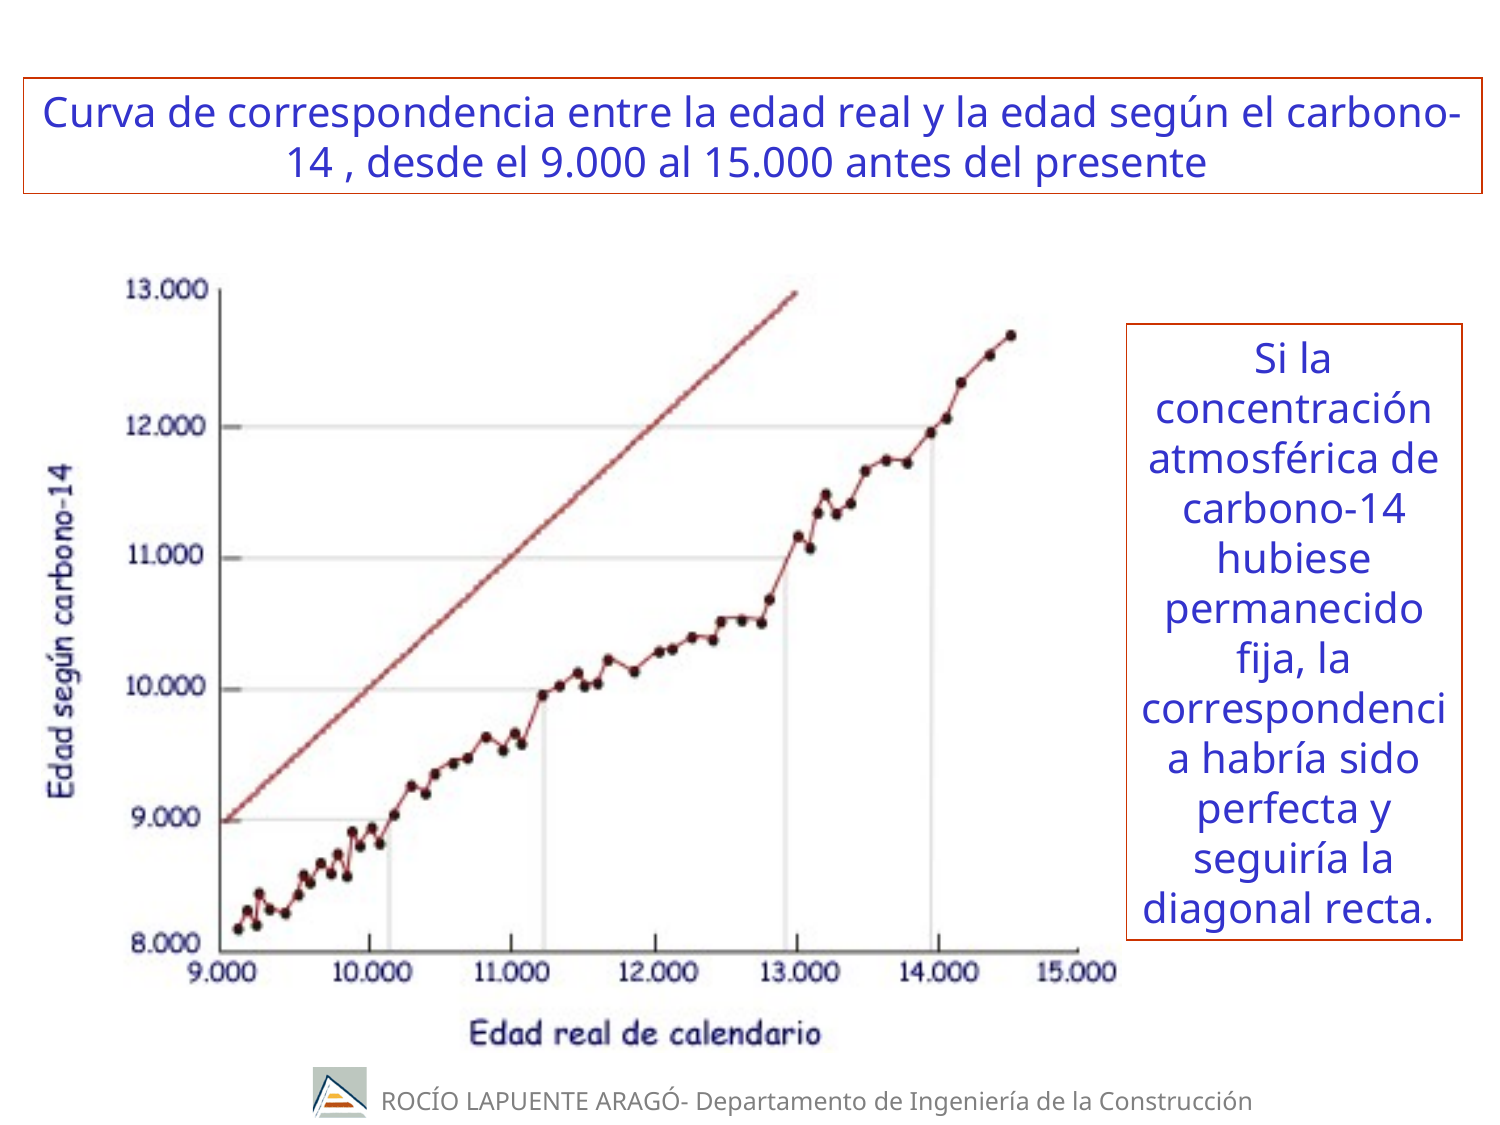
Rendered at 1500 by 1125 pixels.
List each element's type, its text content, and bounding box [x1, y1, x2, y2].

text_box Curva de correspondencia entre la edad real y la edad según el carbono-14 , desde el 9.000 al 15.000 antes del presente [23, 77, 1483, 194]
picture [41, 273, 1122, 1053]
text_box Si la concentración atmosférica de carbono-14 hubiese permanecido fija, la correspondencia habría sido perfecta y seguiría la diagonal recta. [1126, 324, 1463, 940]
